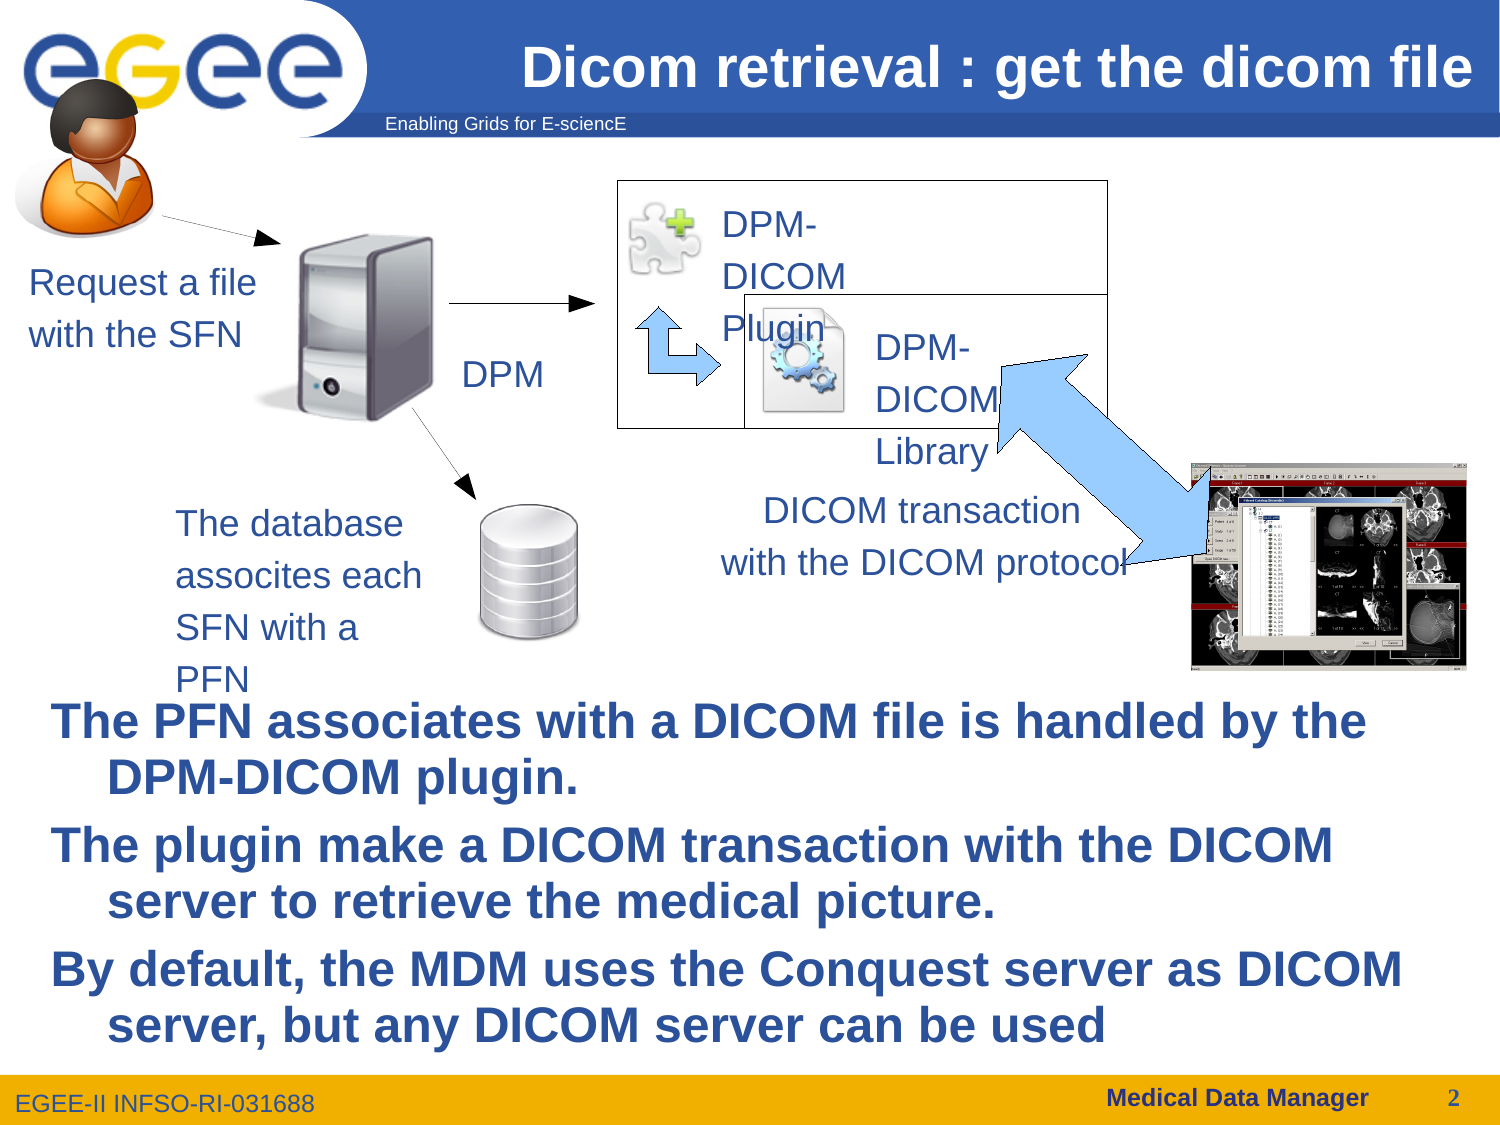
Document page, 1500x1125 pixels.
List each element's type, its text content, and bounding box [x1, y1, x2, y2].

picture [618, 191, 706, 280]
text_box [997, 354, 1211, 563]
picture [439, 485, 618, 663]
text_box DPM-DICOM Plugin [706, 185, 957, 415]
text_box [635, 306, 721, 386]
text_box DPM-DICOM Library [860, 309, 1107, 428]
text_box DPM [446, 336, 560, 393]
picture [228, 353, 468, 451]
text_box DICOM transaction with the DICOM protocol [706, 471, 1143, 581]
picture [228, 210, 468, 244]
picture [0, 30, 349, 245]
list The PFN associates with a DICOM file is handled by the DPM-DICOM plugin. The plugin make a DICOM transaction with the DICOM server to retrieve the medical picture. By default, the MDM uses the Conquest server as DICOM server, but any DICOM server can be used [50, 693, 1460, 1125]
title Dicom retrieval : get the dicom file [369, 10, 1475, 124]
text_box The database assocites each SFN with a PFN [160, 485, 459, 647]
picture [1191, 463, 1467, 671]
picture [744, 415, 863, 419]
text_box Request a file with the SFN [13, 244, 506, 353]
